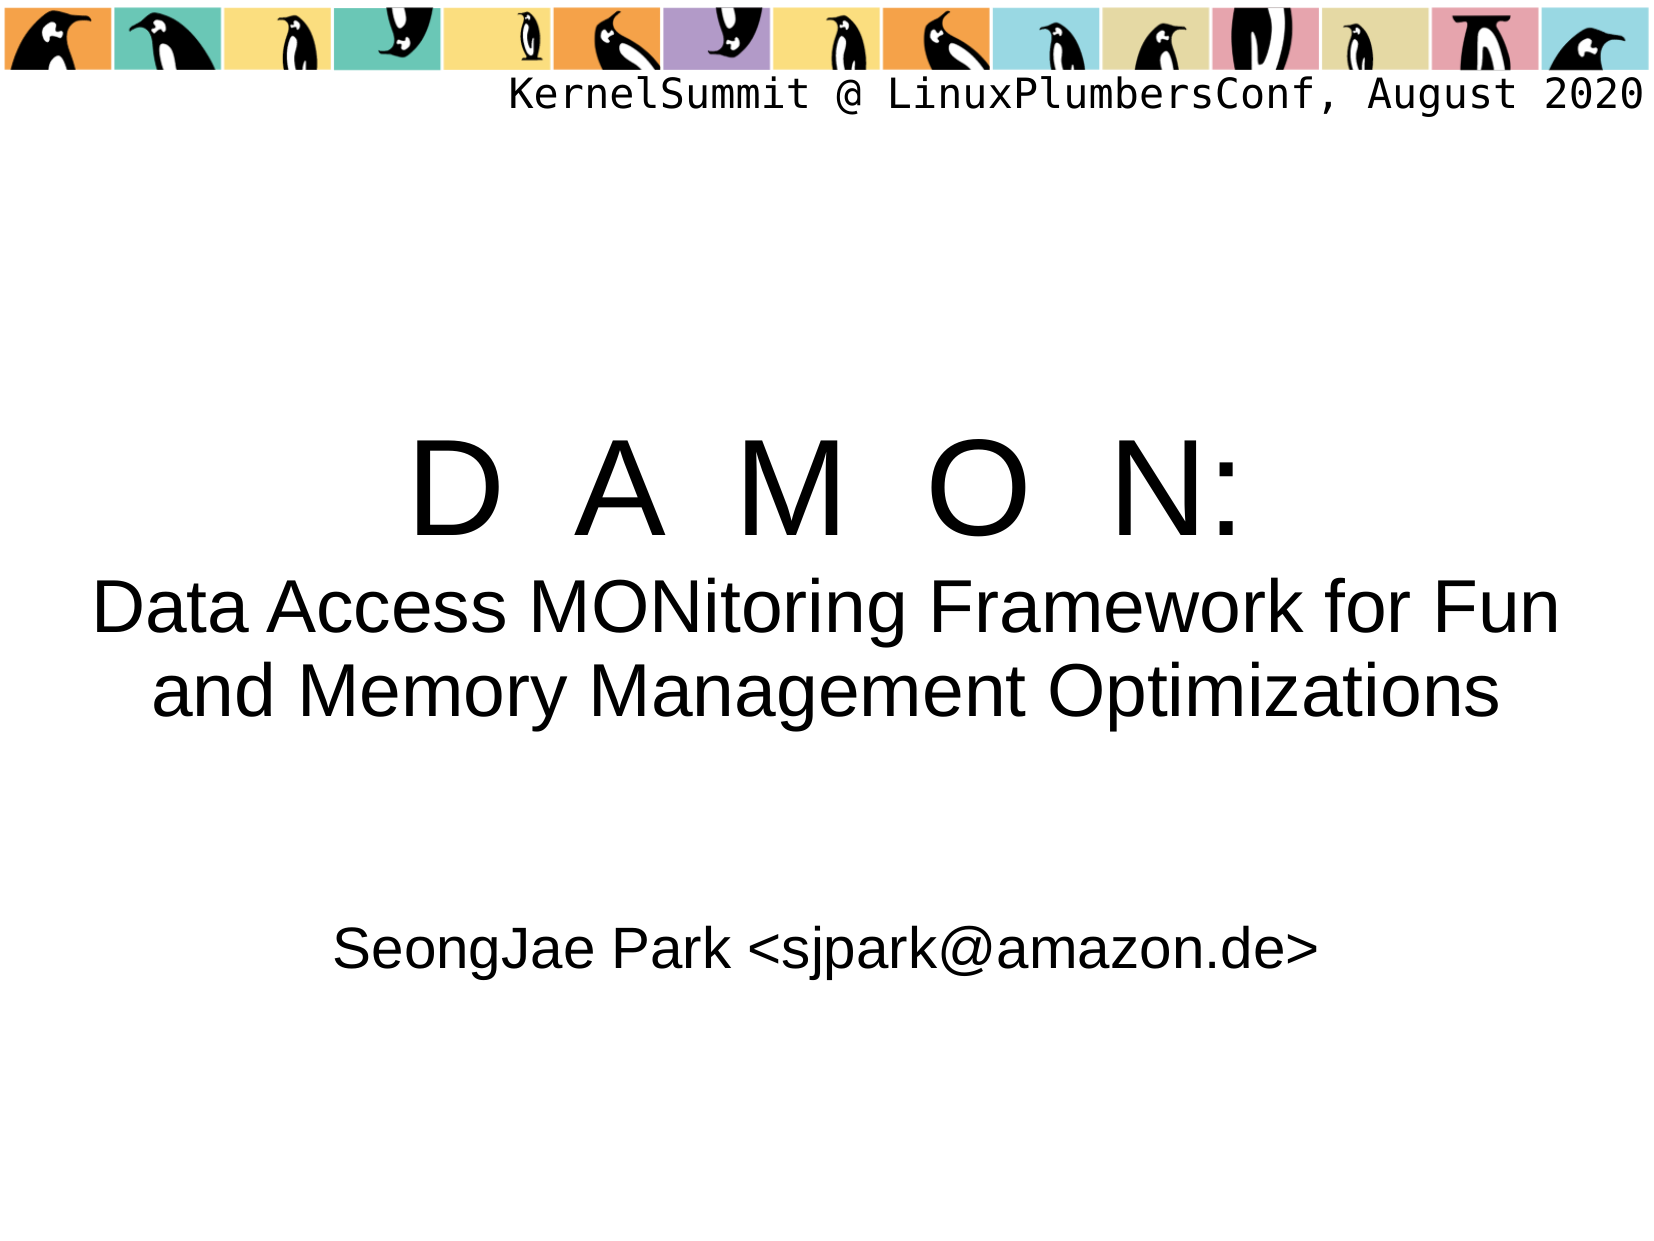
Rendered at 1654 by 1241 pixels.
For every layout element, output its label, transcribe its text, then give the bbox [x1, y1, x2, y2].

subtitle D A M O N: Data Access MONitoring Framework for Fun and Memory Management Optimizations SeongJae Park <sjpark@amazon.de> [82, 187, 1571, 981]
text_box KernelSummit @ LinuxPlumbersConf, August 2020 [5, 62, 1654, 126]
picture [0, 4, 1654, 76]
